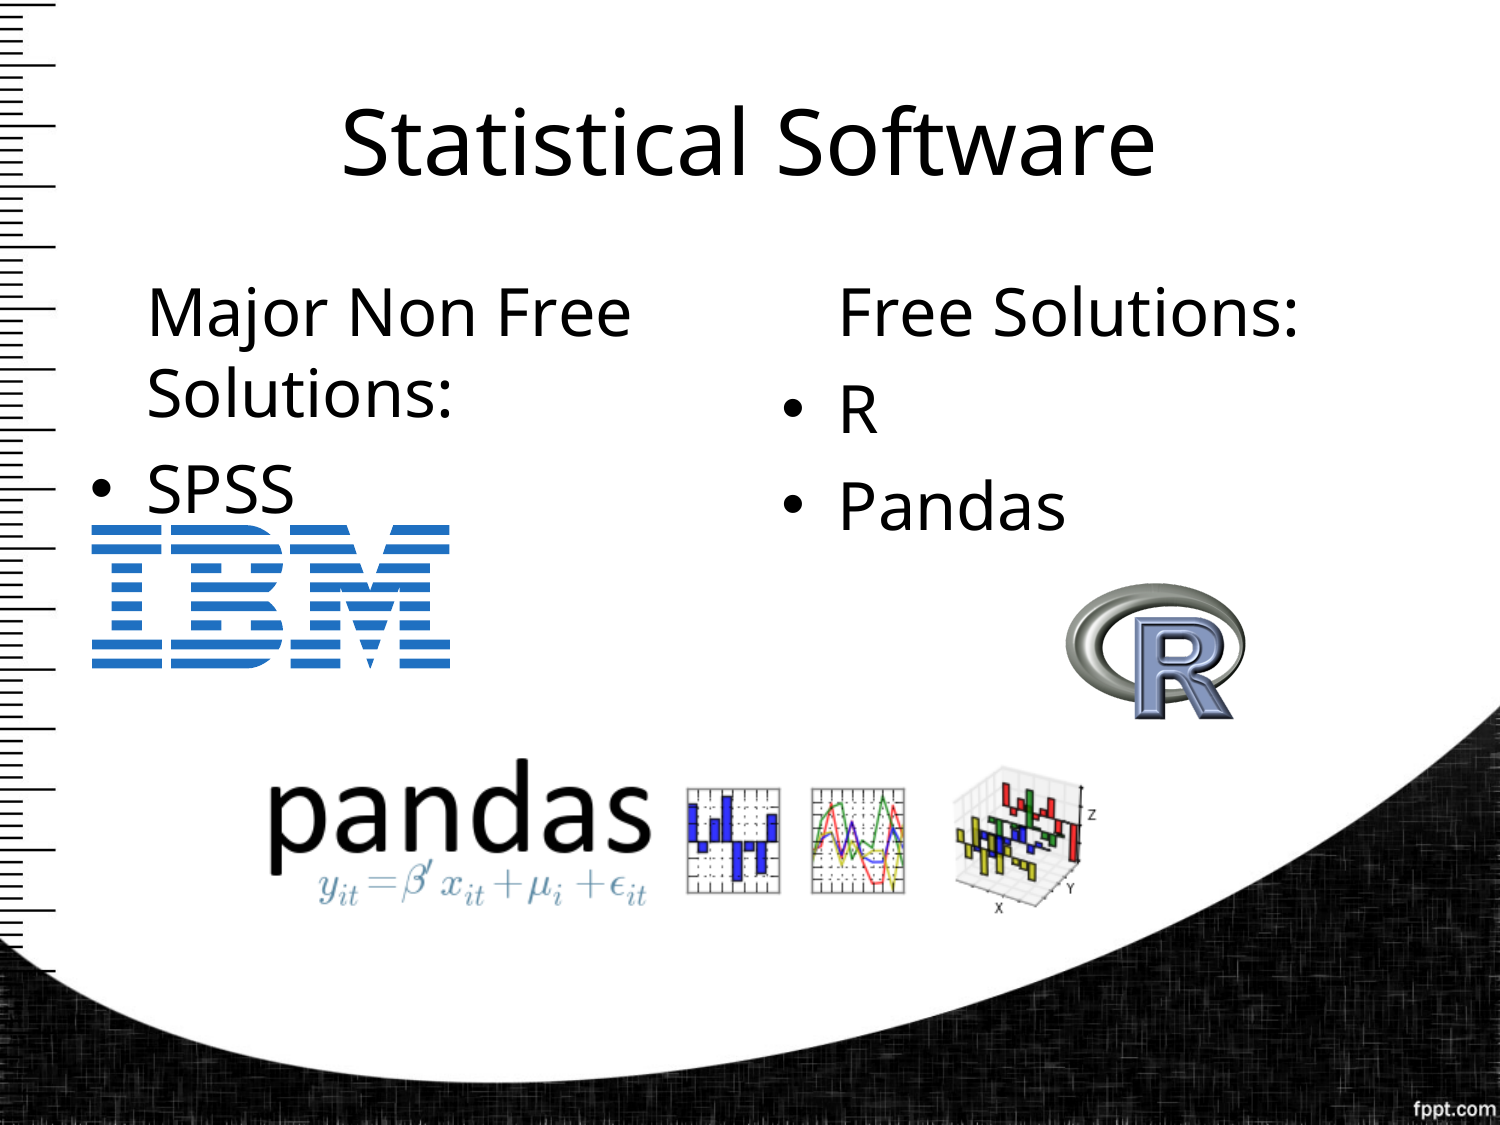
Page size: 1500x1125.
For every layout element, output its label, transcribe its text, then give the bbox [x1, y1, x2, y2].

list Free Solutions: R Pandas [766, 262, 1426, 1006]
list Major Non Free Solutions: SPSS [75, 262, 734, 1006]
picture [0, 0, 1500, 1125]
title Statistical Software [75, 45, 1426, 233]
